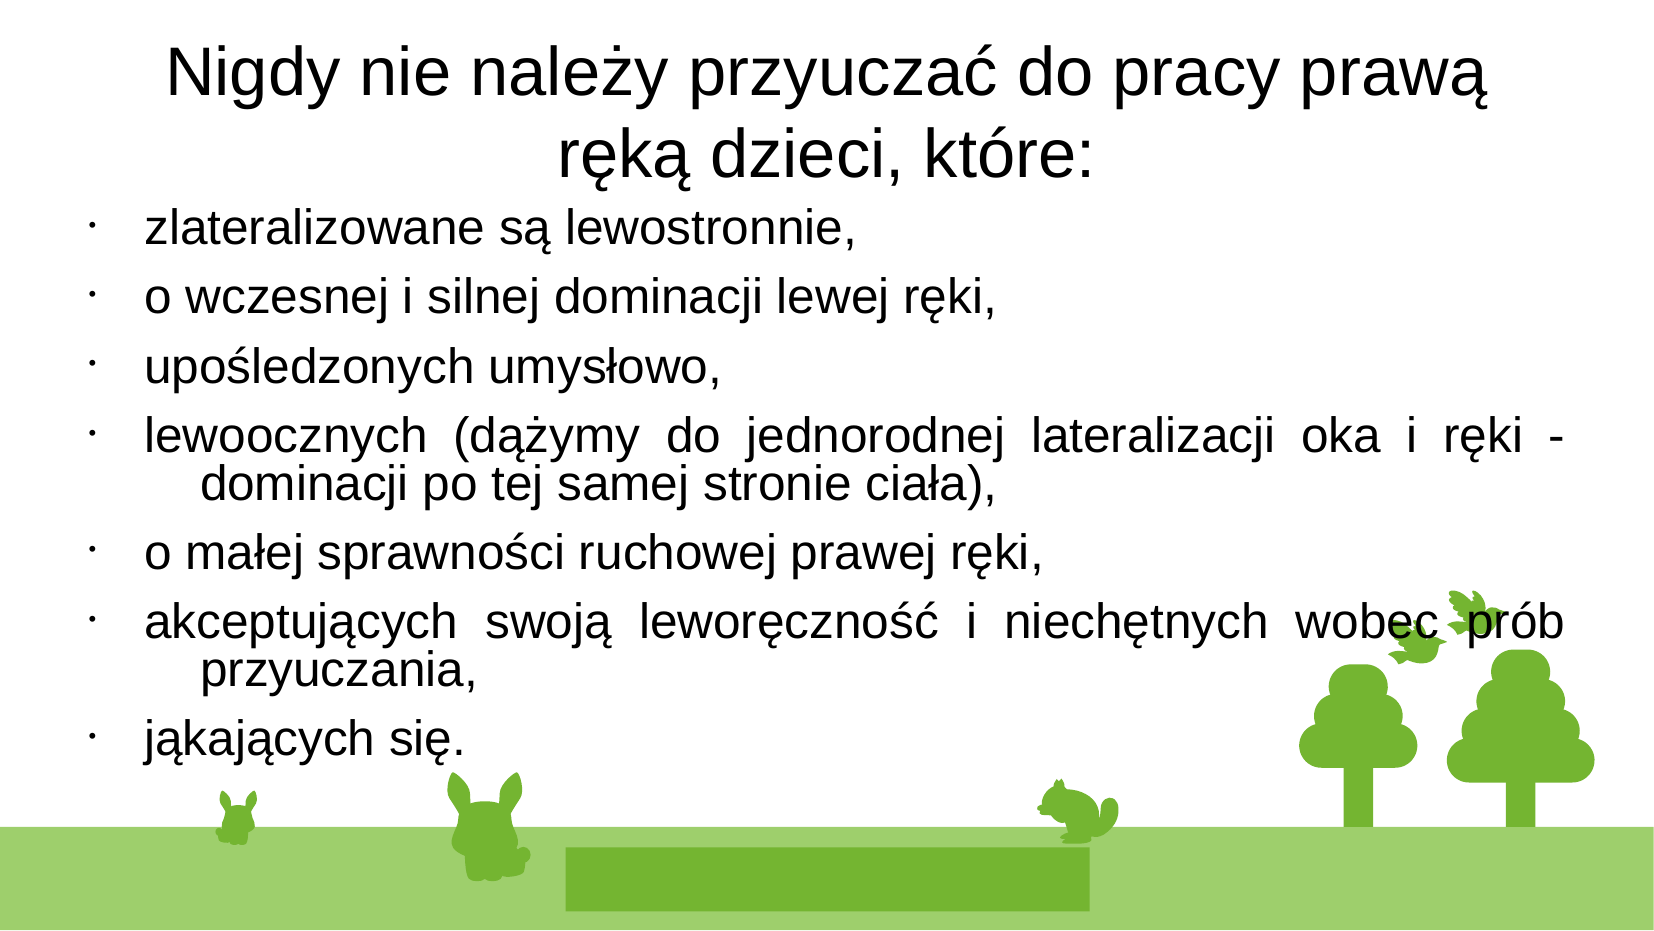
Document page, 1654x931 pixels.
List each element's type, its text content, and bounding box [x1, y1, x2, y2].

title Nigdy nie należy przyuczać do pracy prawą ręką dzieci, które: [88, 26, 1565, 181]
text_box [565, 847, 1090, 912]
list zlateralizowane są lewostronnie, o wczesnej i silnej dominacji lewej ręki, upośledzonych umysłowo, lewoocznych (dążymy do jednorodnej lateralizacji oka i ręki - dominacji po tej samej stronie ciała), o małej sprawności ruchowej prawej ręki, akceptujących swoją leworęczność i niechętnych wobec prób przyuczania, jąkających się. [88, 206, 1565, 768]
